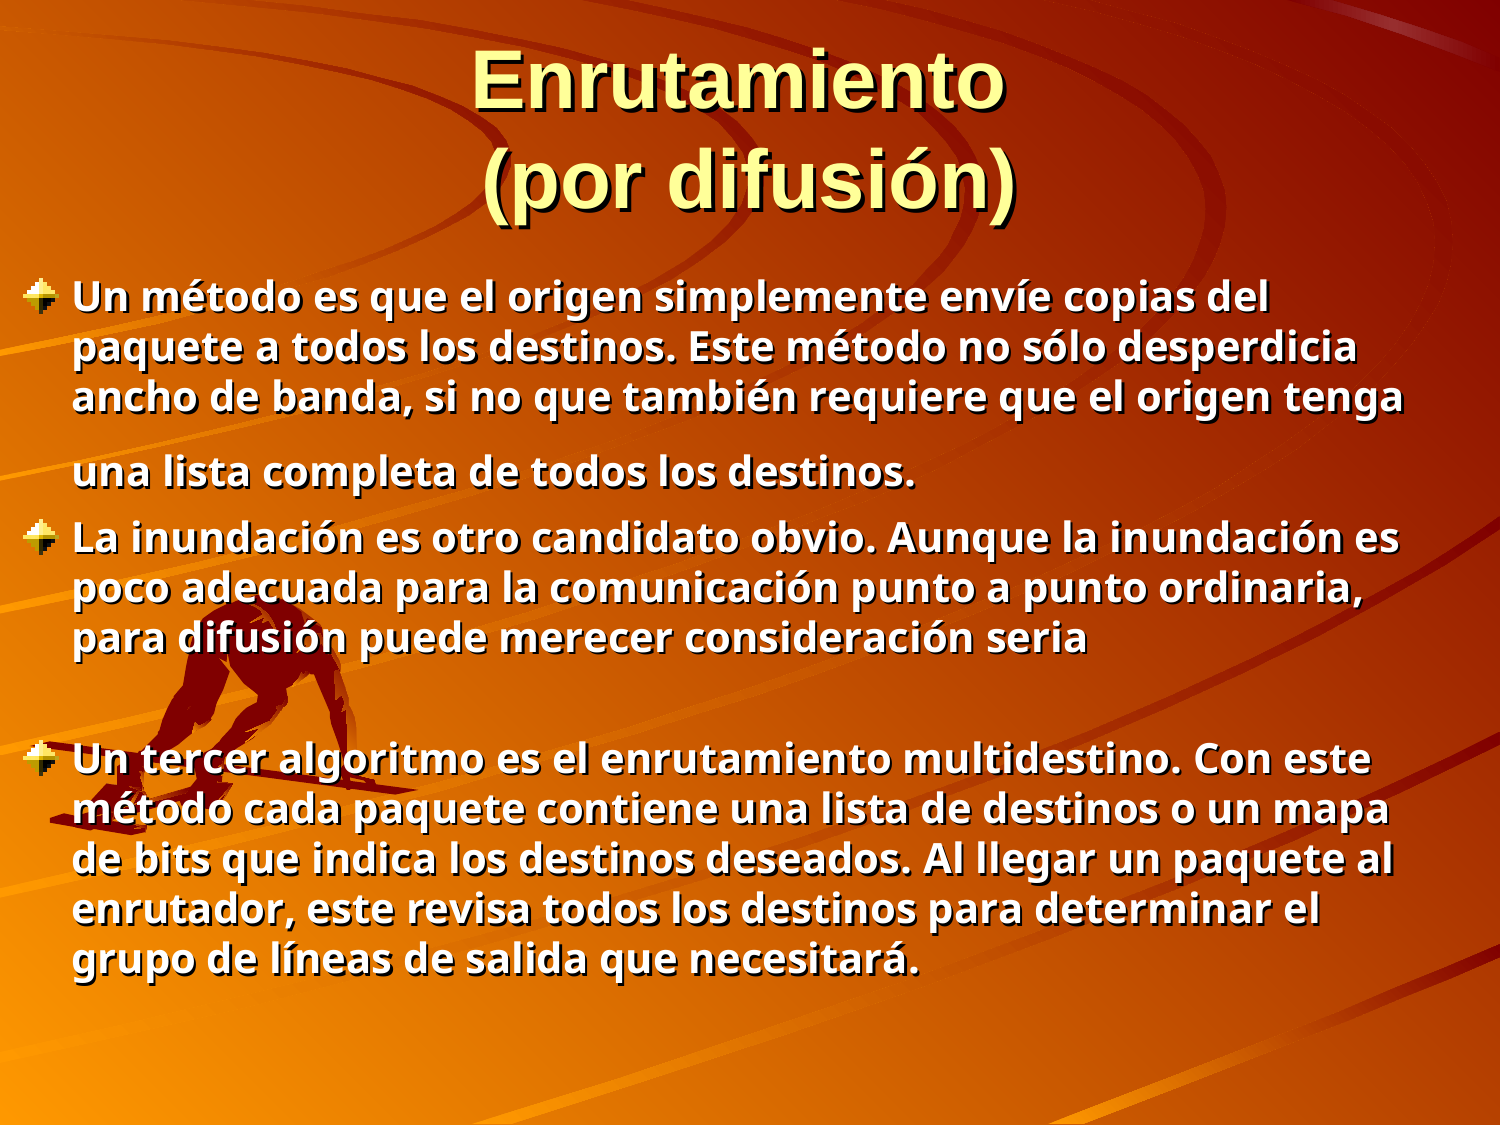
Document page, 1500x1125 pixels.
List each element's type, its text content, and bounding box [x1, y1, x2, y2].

title Enrutamiento (por difusión) [75, 17, 1426, 233]
list Un método es que el origen simplemente envíe copias del paquete a todos los destinos. Este método no sólo desperdicia ancho de banda, si no que también requiere que el origen tenga una lista completa de todos los destinos. La inundación es otro candidato obvio. Aunque la inundación es poco adecuada para la comunicación punto a punto ordinaria, para difusión puede merecer consideración seria Un tercer algoritmo es el enrutamiento multidestino. Con este método cada paquete contiene una lista de destinos o un mapa de bits que indica los destinos deseados. Al llegar un paquete al enrutador, este revisa todos los destinos para determinar el grupo de líneas de salida que necesitará. [0, 262, 1426, 1125]
